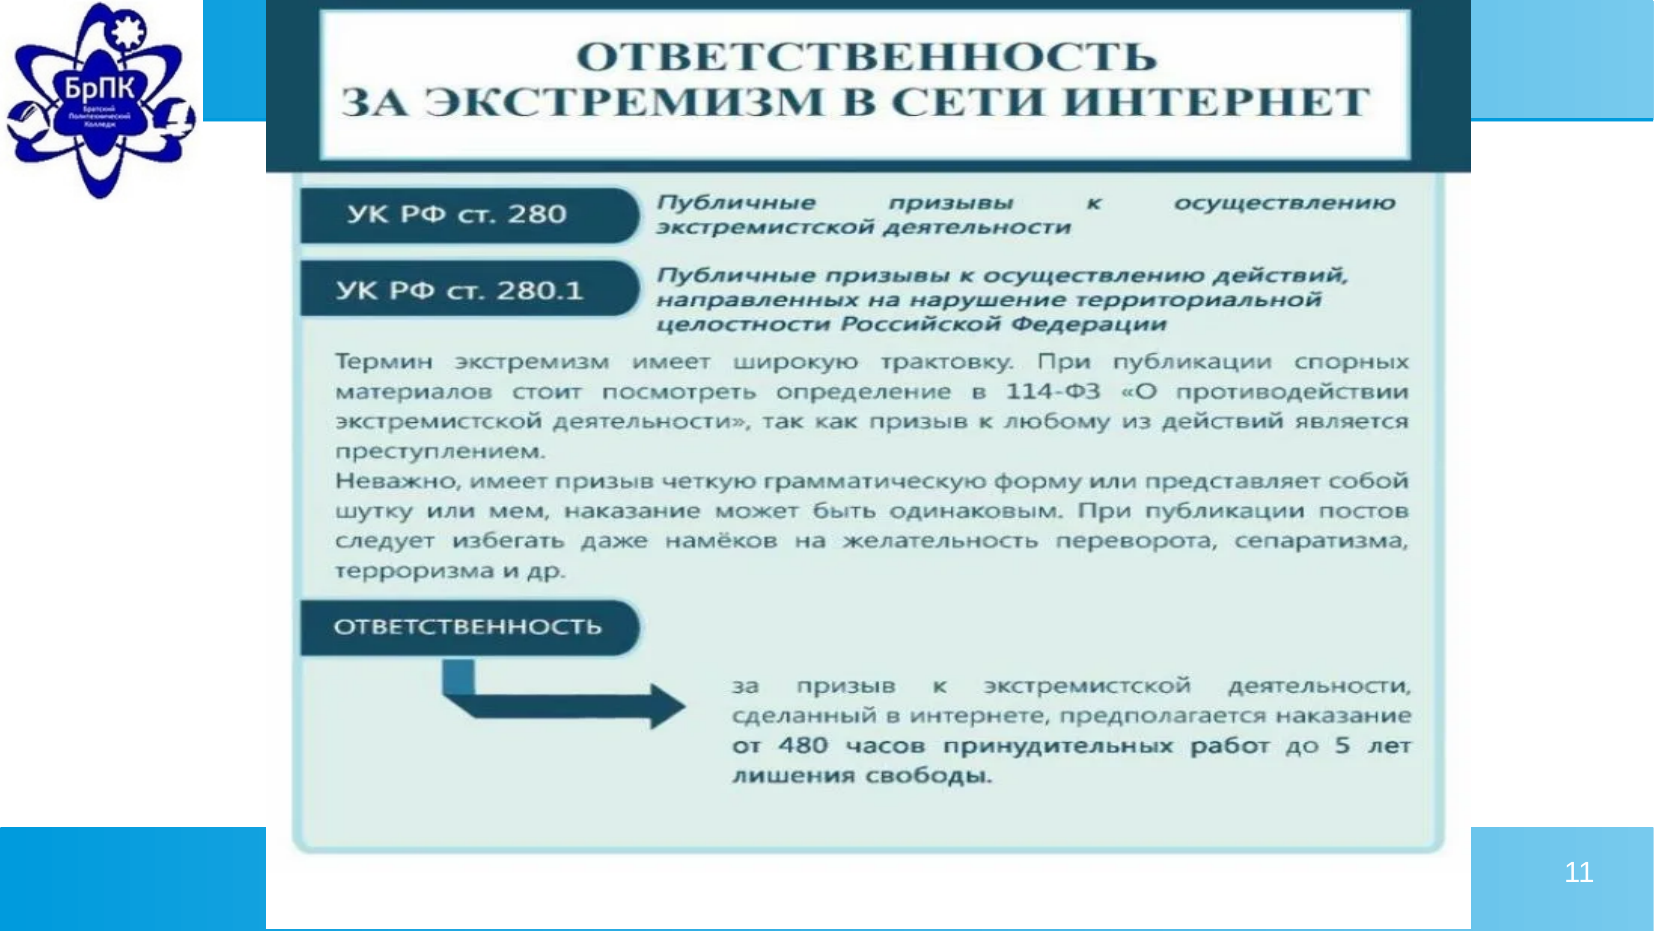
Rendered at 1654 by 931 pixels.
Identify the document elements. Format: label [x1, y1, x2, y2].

picture [266, 0, 1471, 929]
picture [0, 0, 203, 203]
